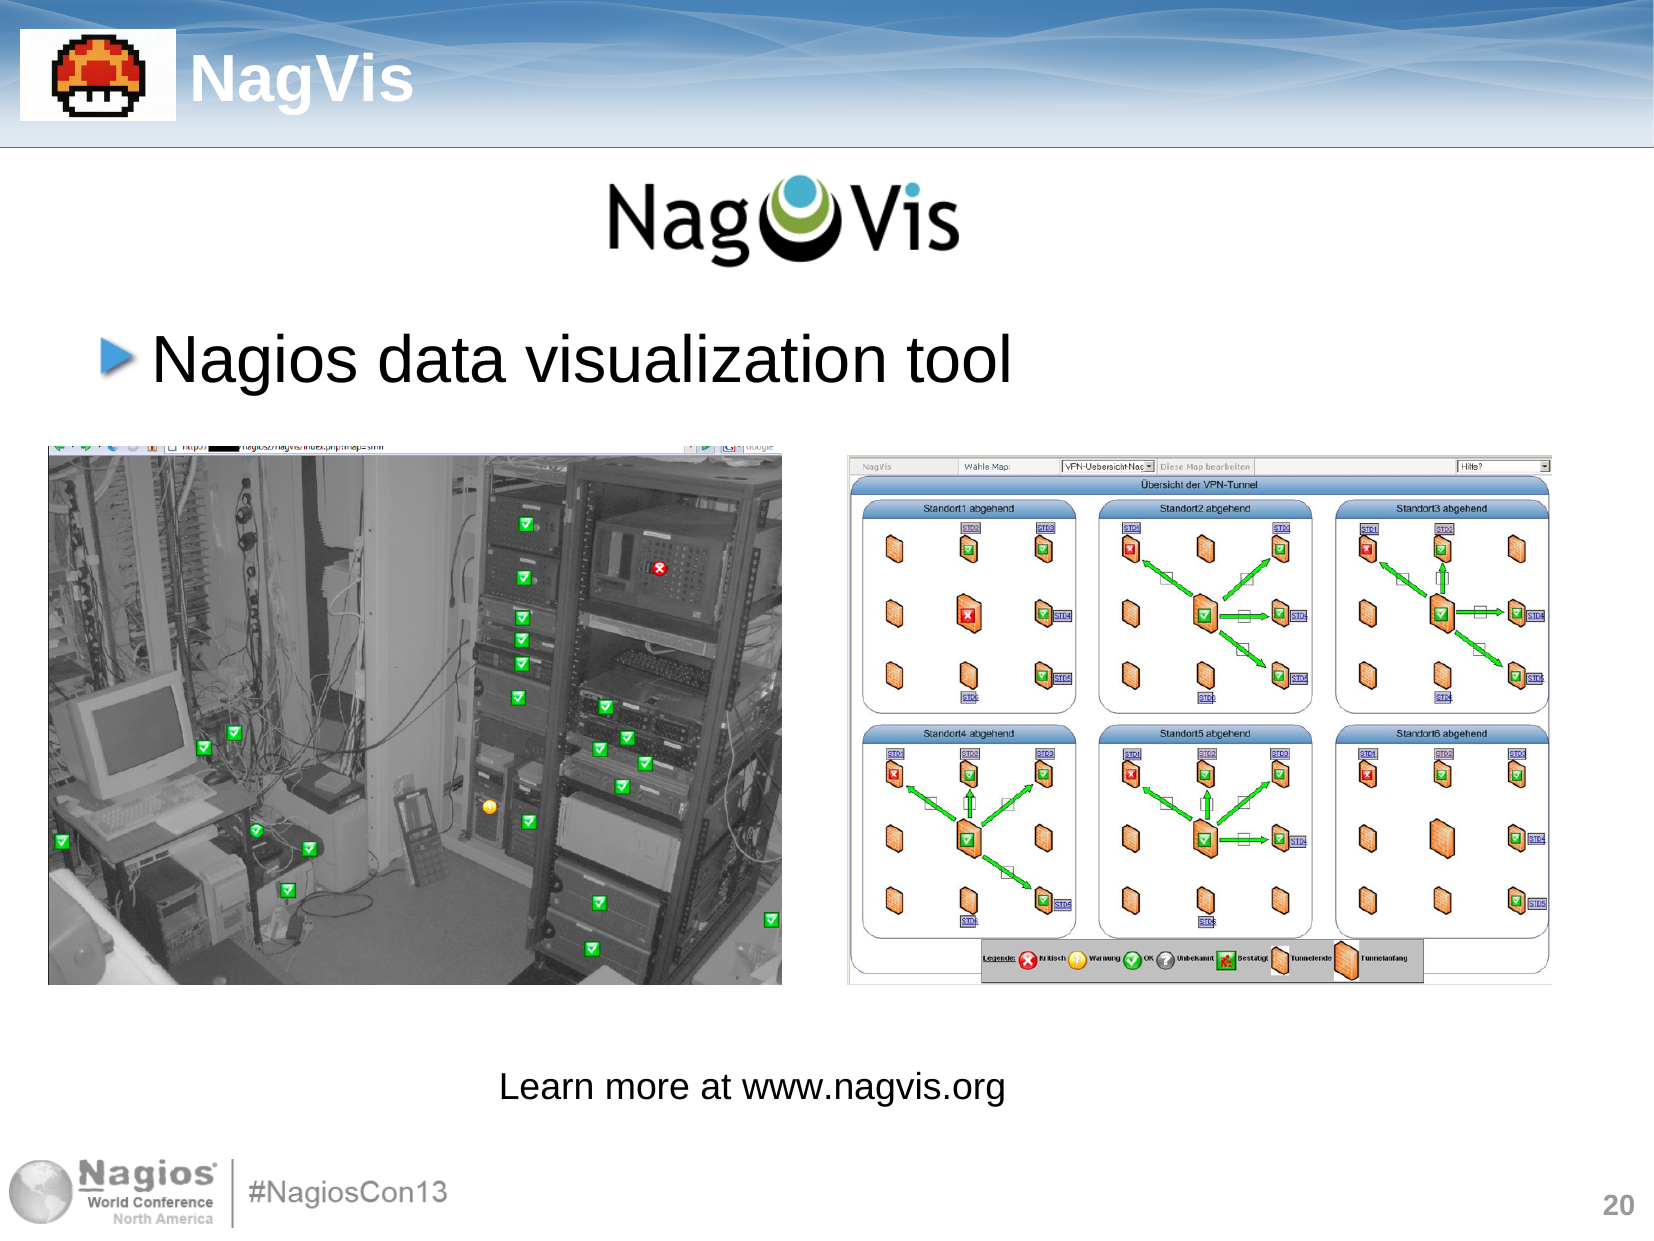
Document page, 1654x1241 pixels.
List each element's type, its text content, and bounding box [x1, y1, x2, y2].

title NagVis [41, 29, 1248, 127]
table_header Learn more at www.nagvis.org [493, 1059, 1048, 1115]
picture [48, 446, 782, 985]
picture [594, 165, 978, 275]
picture [9, 1159, 453, 1228]
picture [847, 455, 1552, 985]
list Nagios data visualization tool [80, 321, 1569, 449]
picture [0, 0, 1654, 147]
